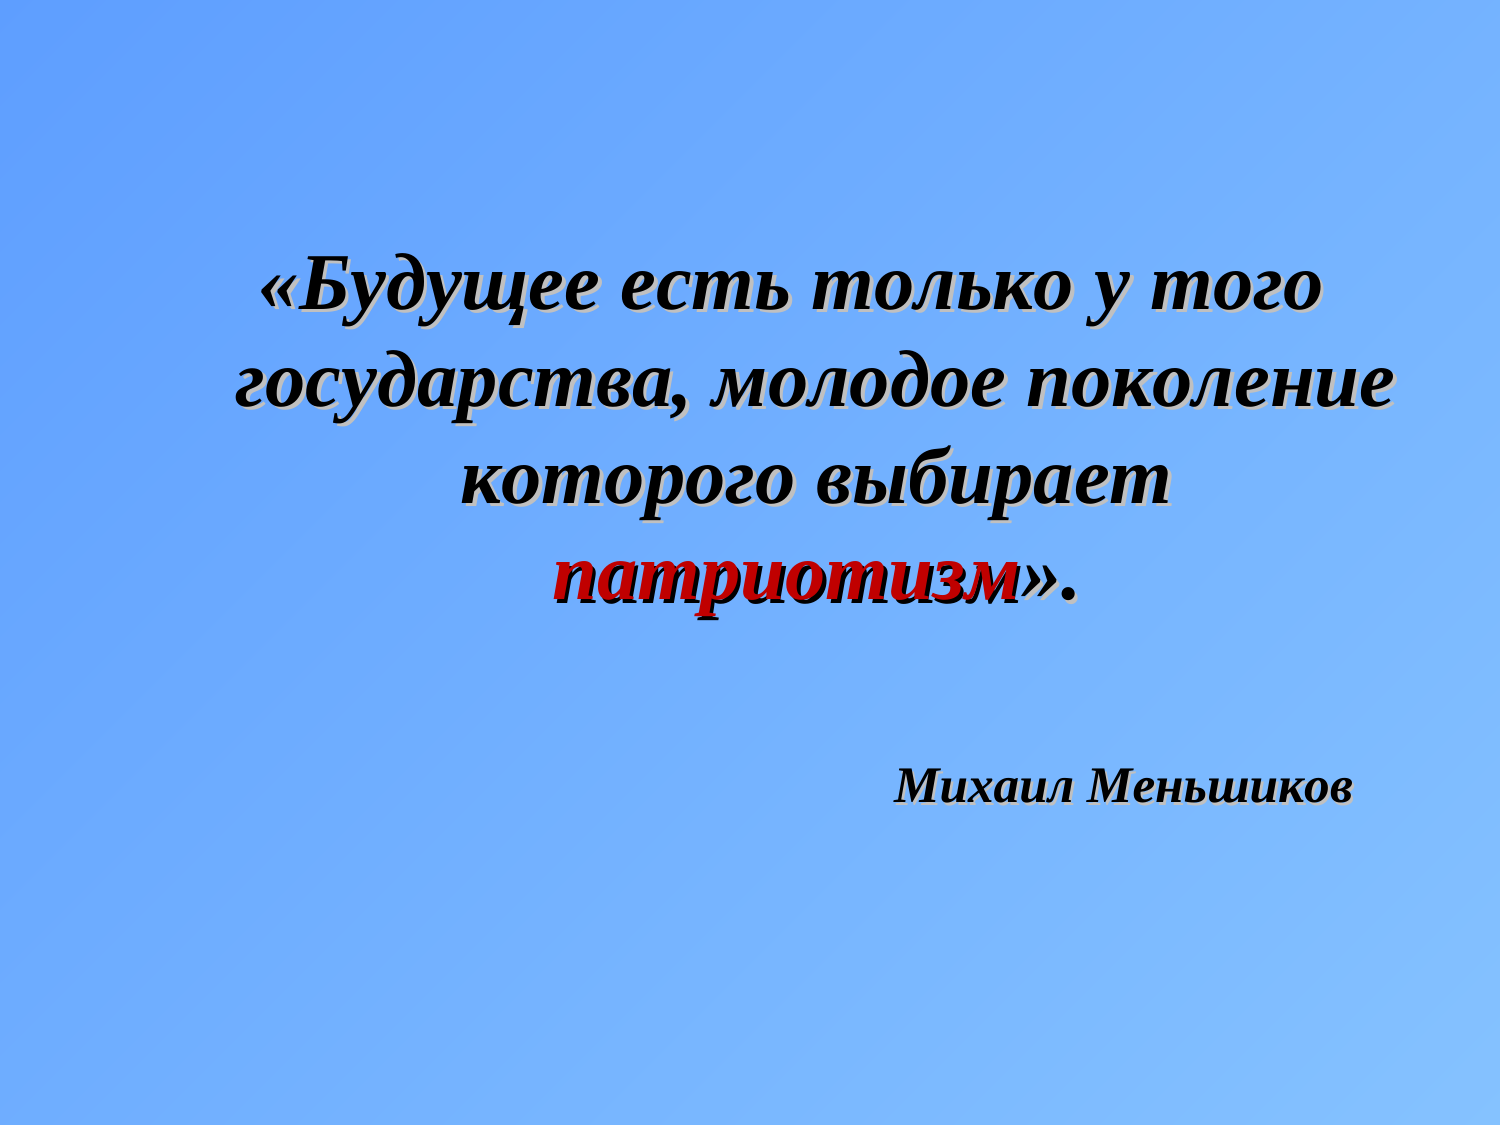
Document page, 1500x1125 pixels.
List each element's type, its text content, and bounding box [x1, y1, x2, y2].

list «Будущее есть только у того государства, молодое поколение которого выбирает патриотизм». Михаил Меньшиков [93, 221, 1442, 833]
